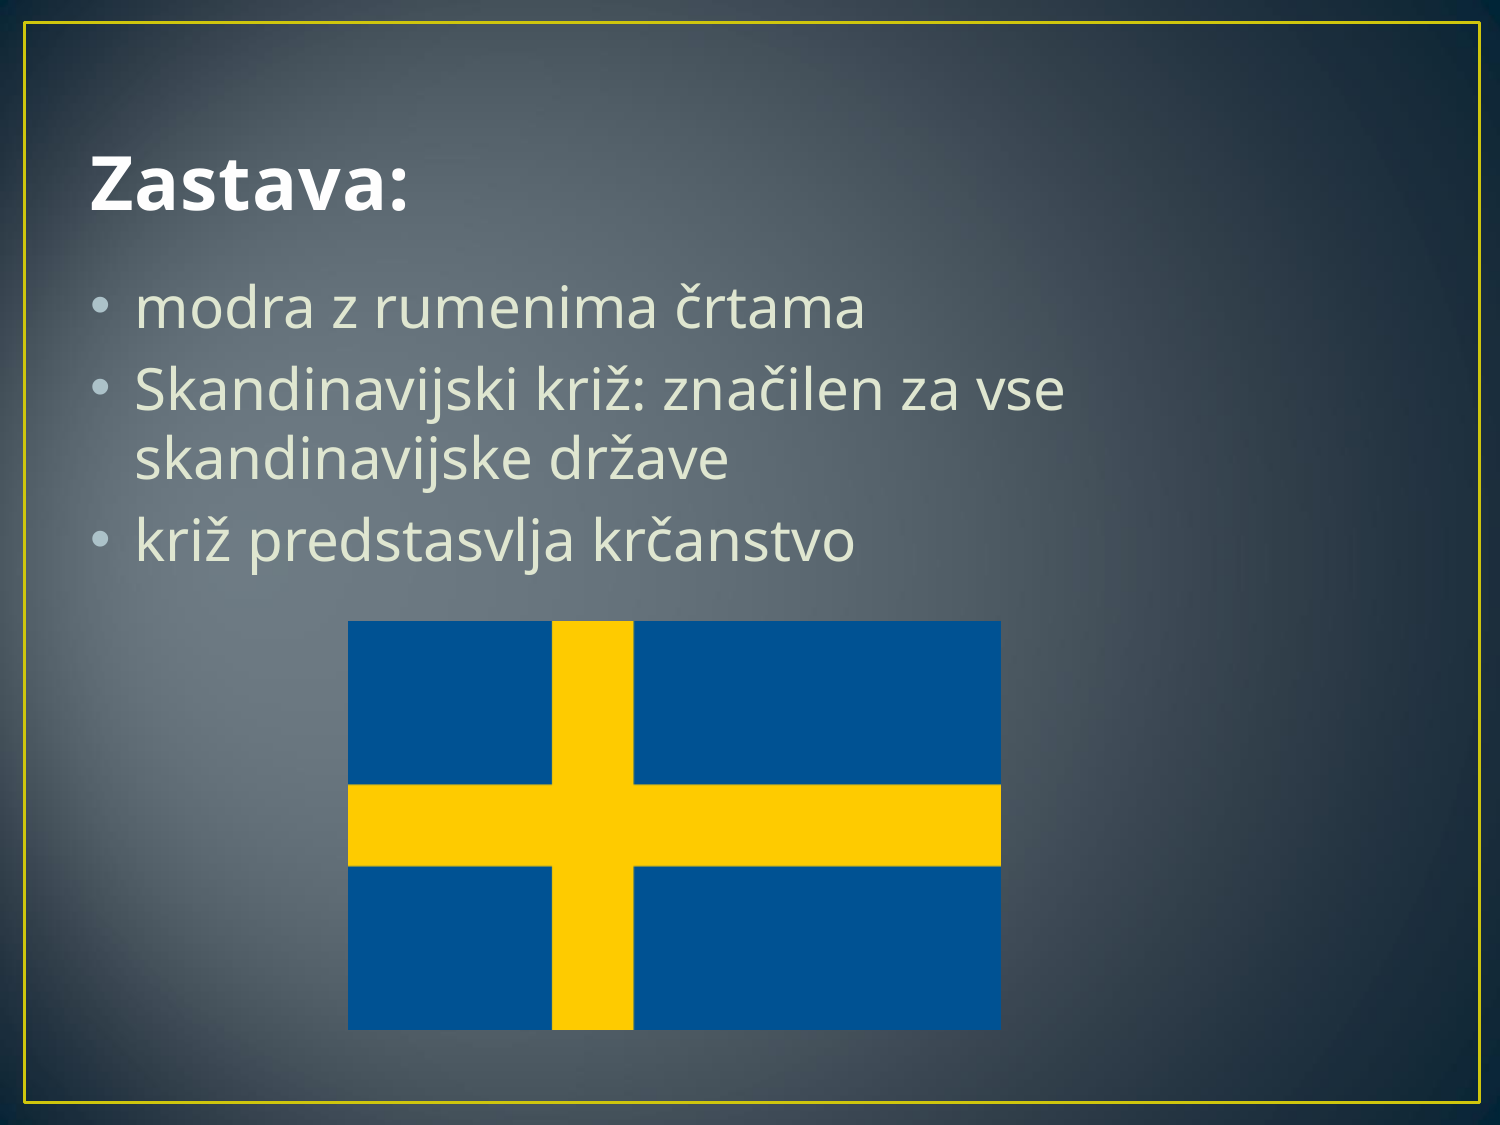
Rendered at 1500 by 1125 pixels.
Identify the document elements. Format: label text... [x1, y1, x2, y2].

picture [0, 0, 1500, 1125]
list modra z rumenima črtama Skandinavijski križ: značilen za vse skandinavijske države križ predstasvlja krčanstvo [75, 262, 1425, 1005]
title Zastava: [75, 45, 1425, 233]
